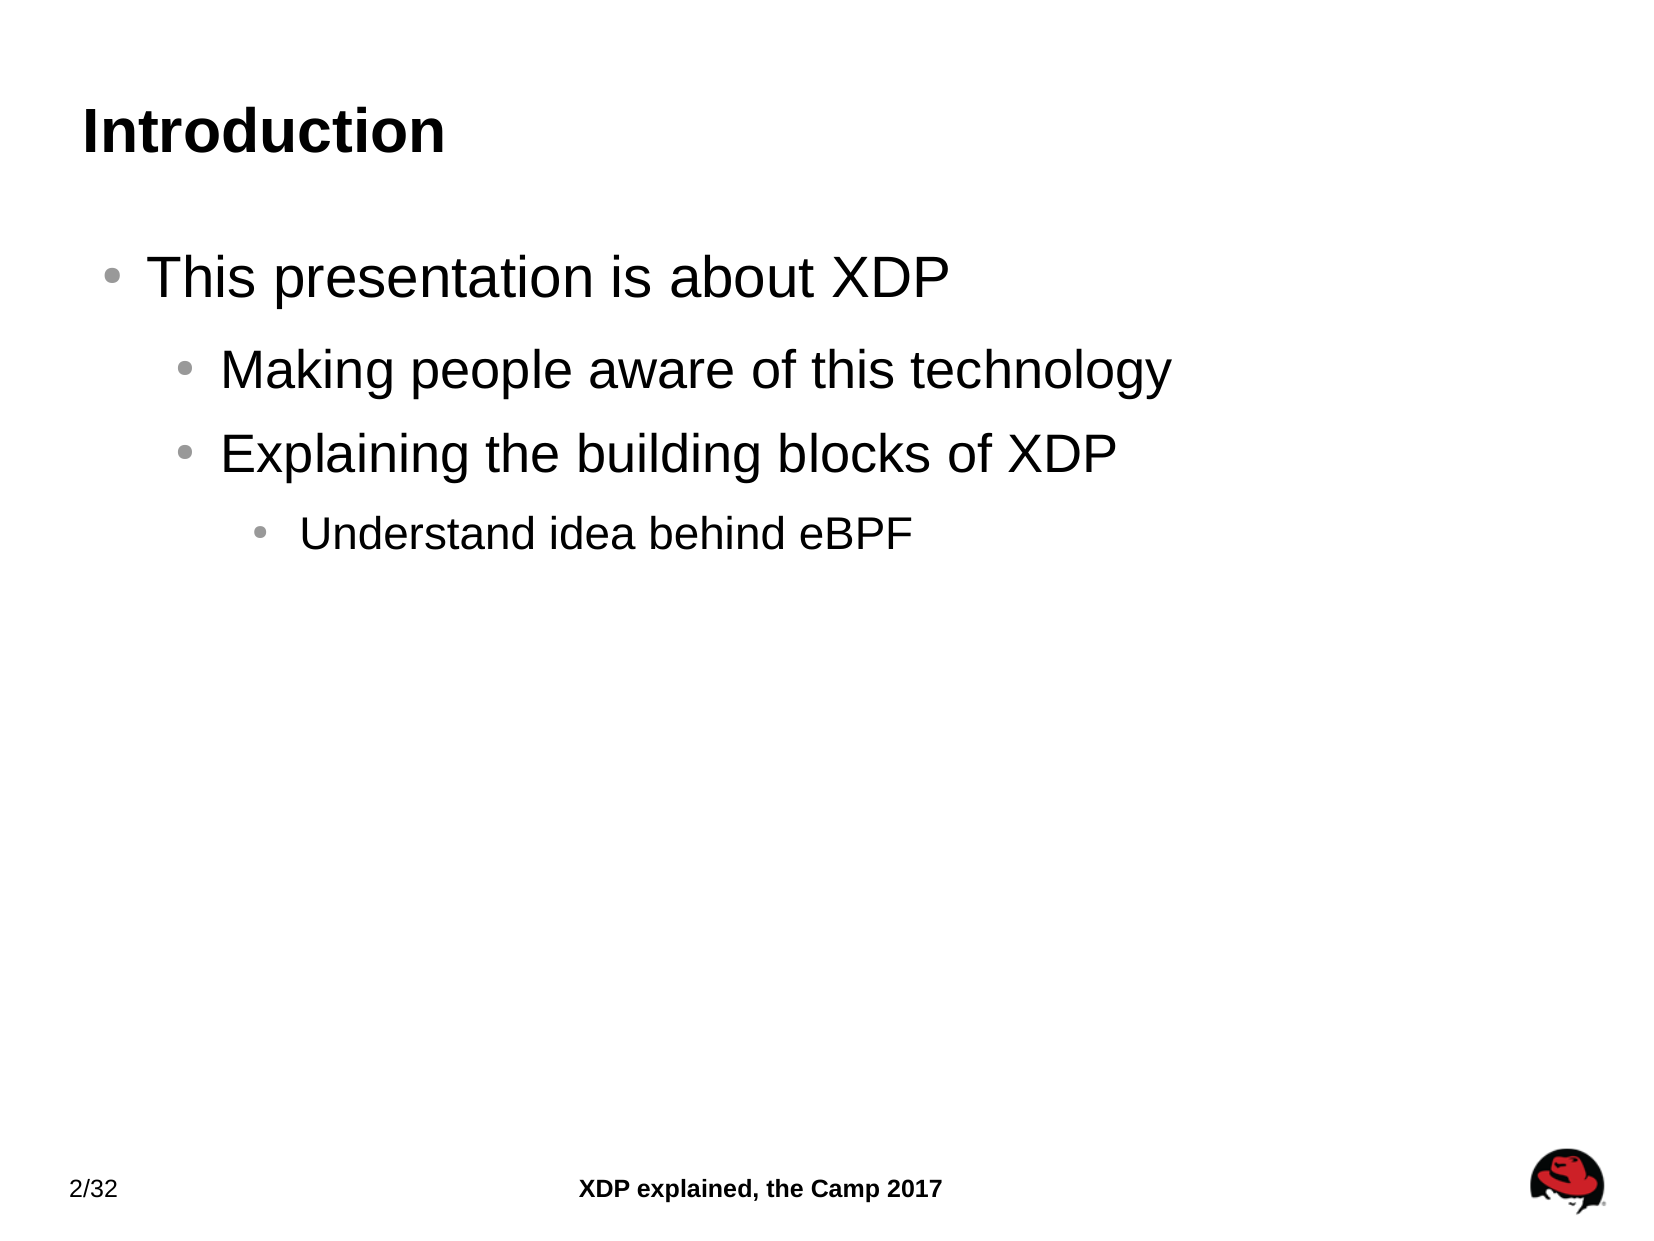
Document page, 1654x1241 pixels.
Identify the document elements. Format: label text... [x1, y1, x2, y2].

picture [1529, 1146, 1612, 1224]
title Introduction [82, 37, 1571, 226]
list This presentation is about XDP Making people aware of this technology Explaining the building blocks of XDP Understand idea behind eBPF [86, 244, 1575, 1039]
